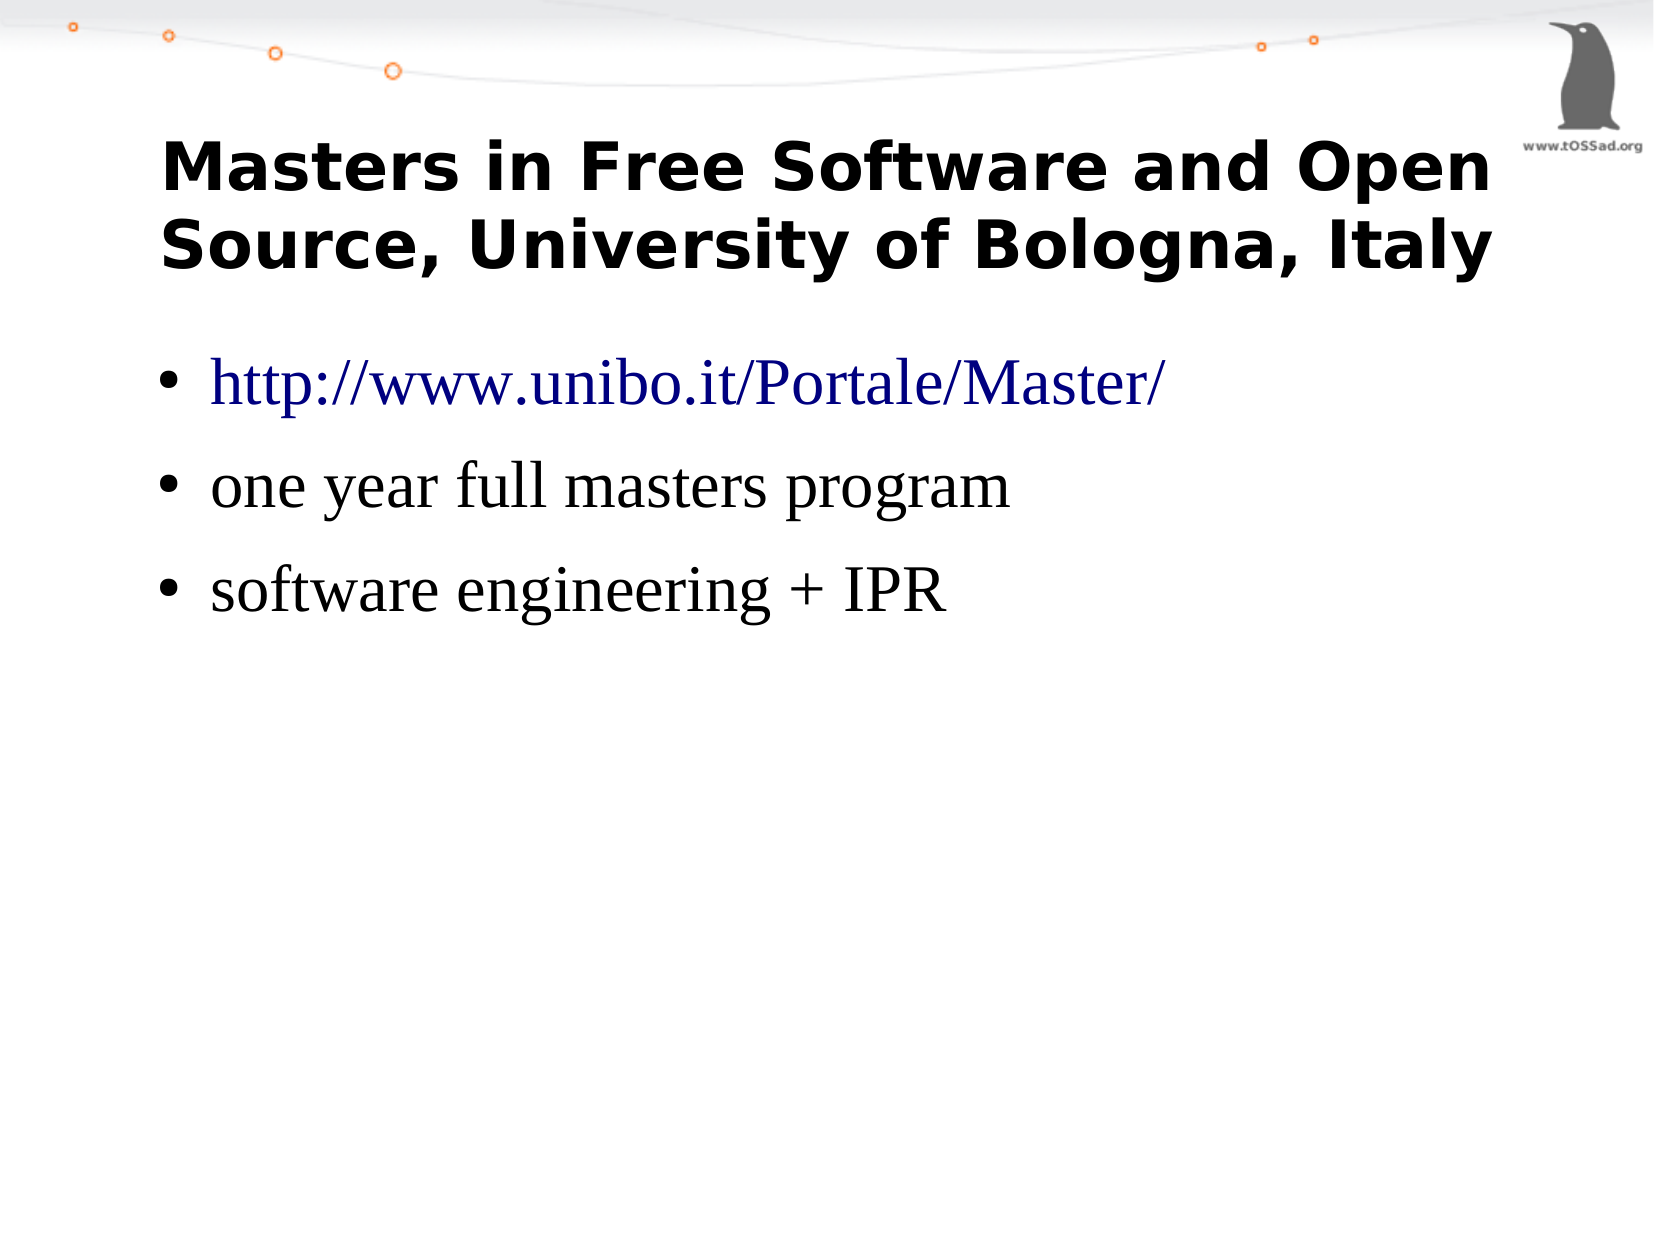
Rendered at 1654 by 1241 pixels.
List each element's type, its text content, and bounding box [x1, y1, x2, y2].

picture [0, 0, 1654, 157]
title Masters in Free Software and Open Source, University of Bologna, Italy [121, 102, 1534, 311]
list http://www.unibo.it/Portale/Master/ one year full masters program software engineering + IPR [121, 344, 1534, 1127]
